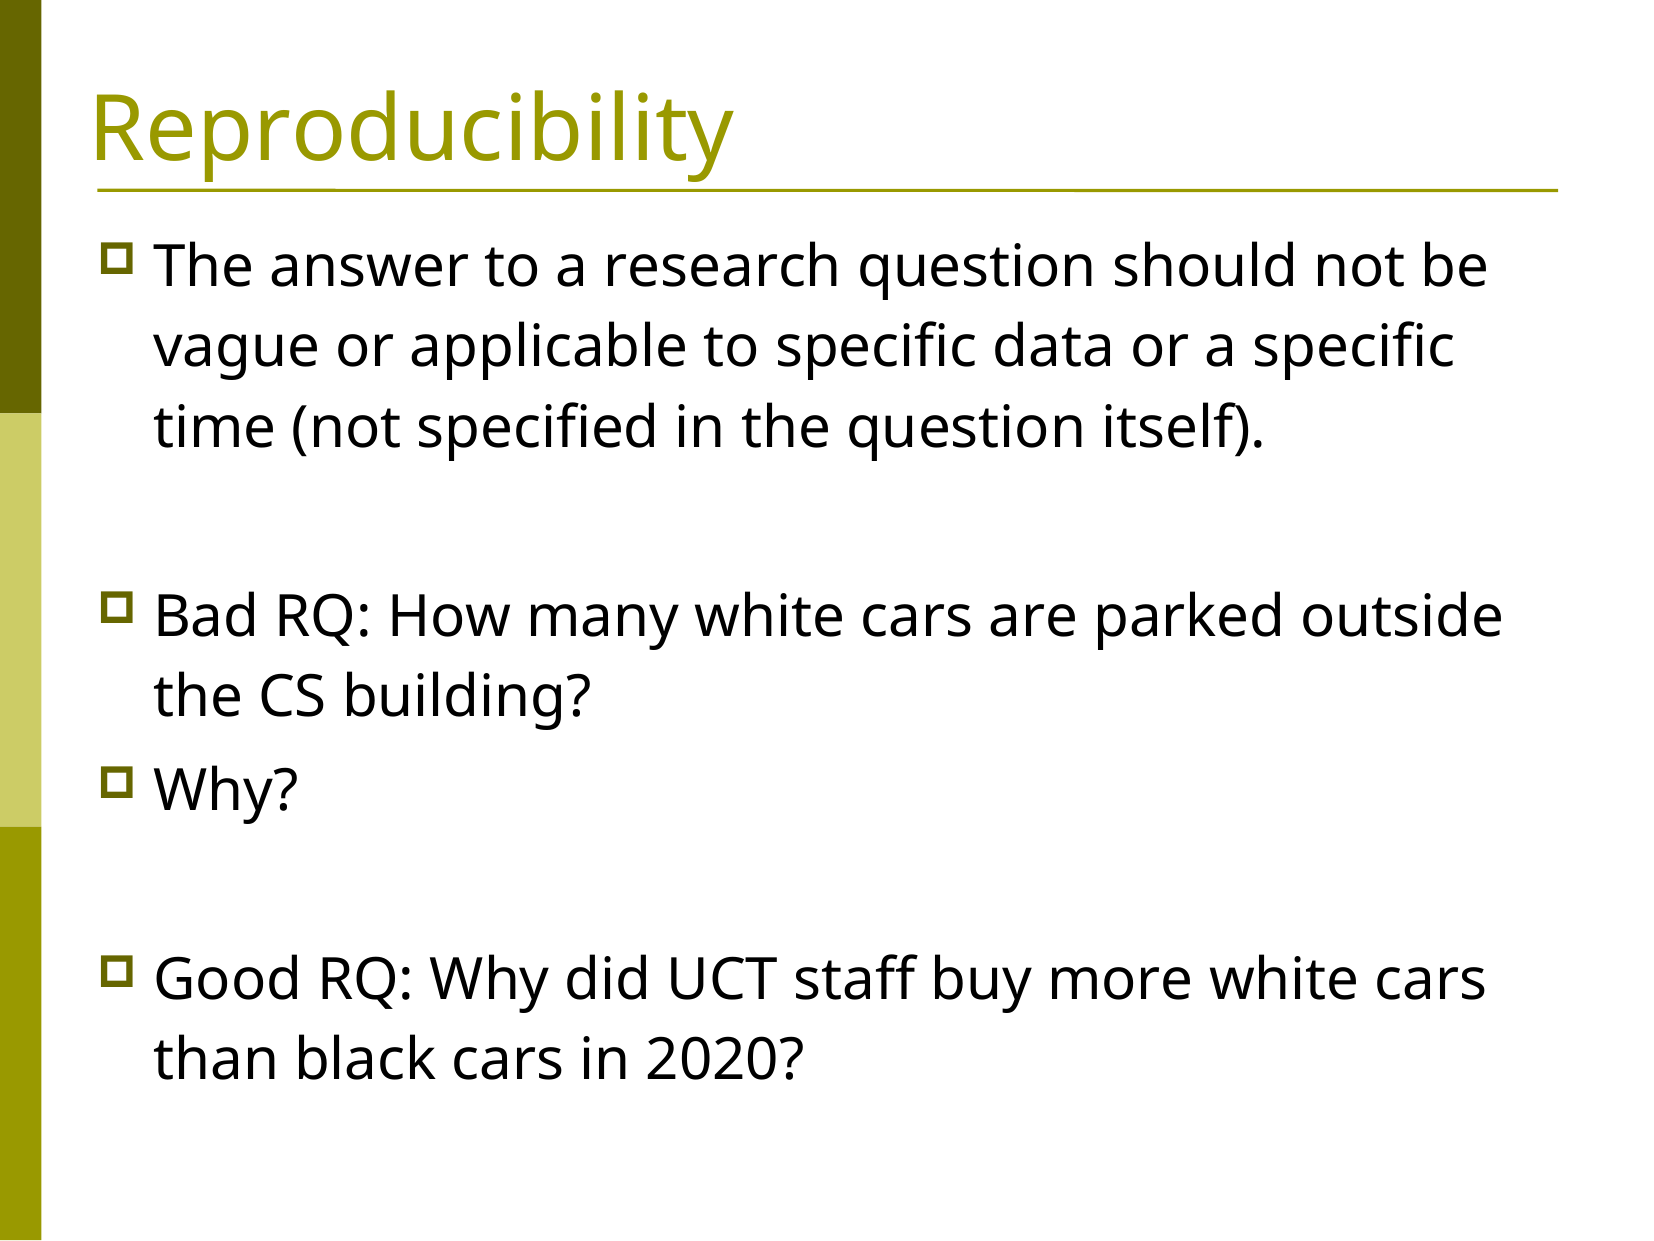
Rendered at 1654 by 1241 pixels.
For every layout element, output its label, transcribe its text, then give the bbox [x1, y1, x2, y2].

title Reproducibility [88, 43, 1577, 207]
list The answer to a research question should not be vague or applicable to specific data or a specific time (not specified in the question itself). Bad RQ: How many white cars are parked outside the CS building? Why? Good RQ: Why did UCT staff buy more white cars than black cars in 2020? [82, 216, 1571, 1179]
